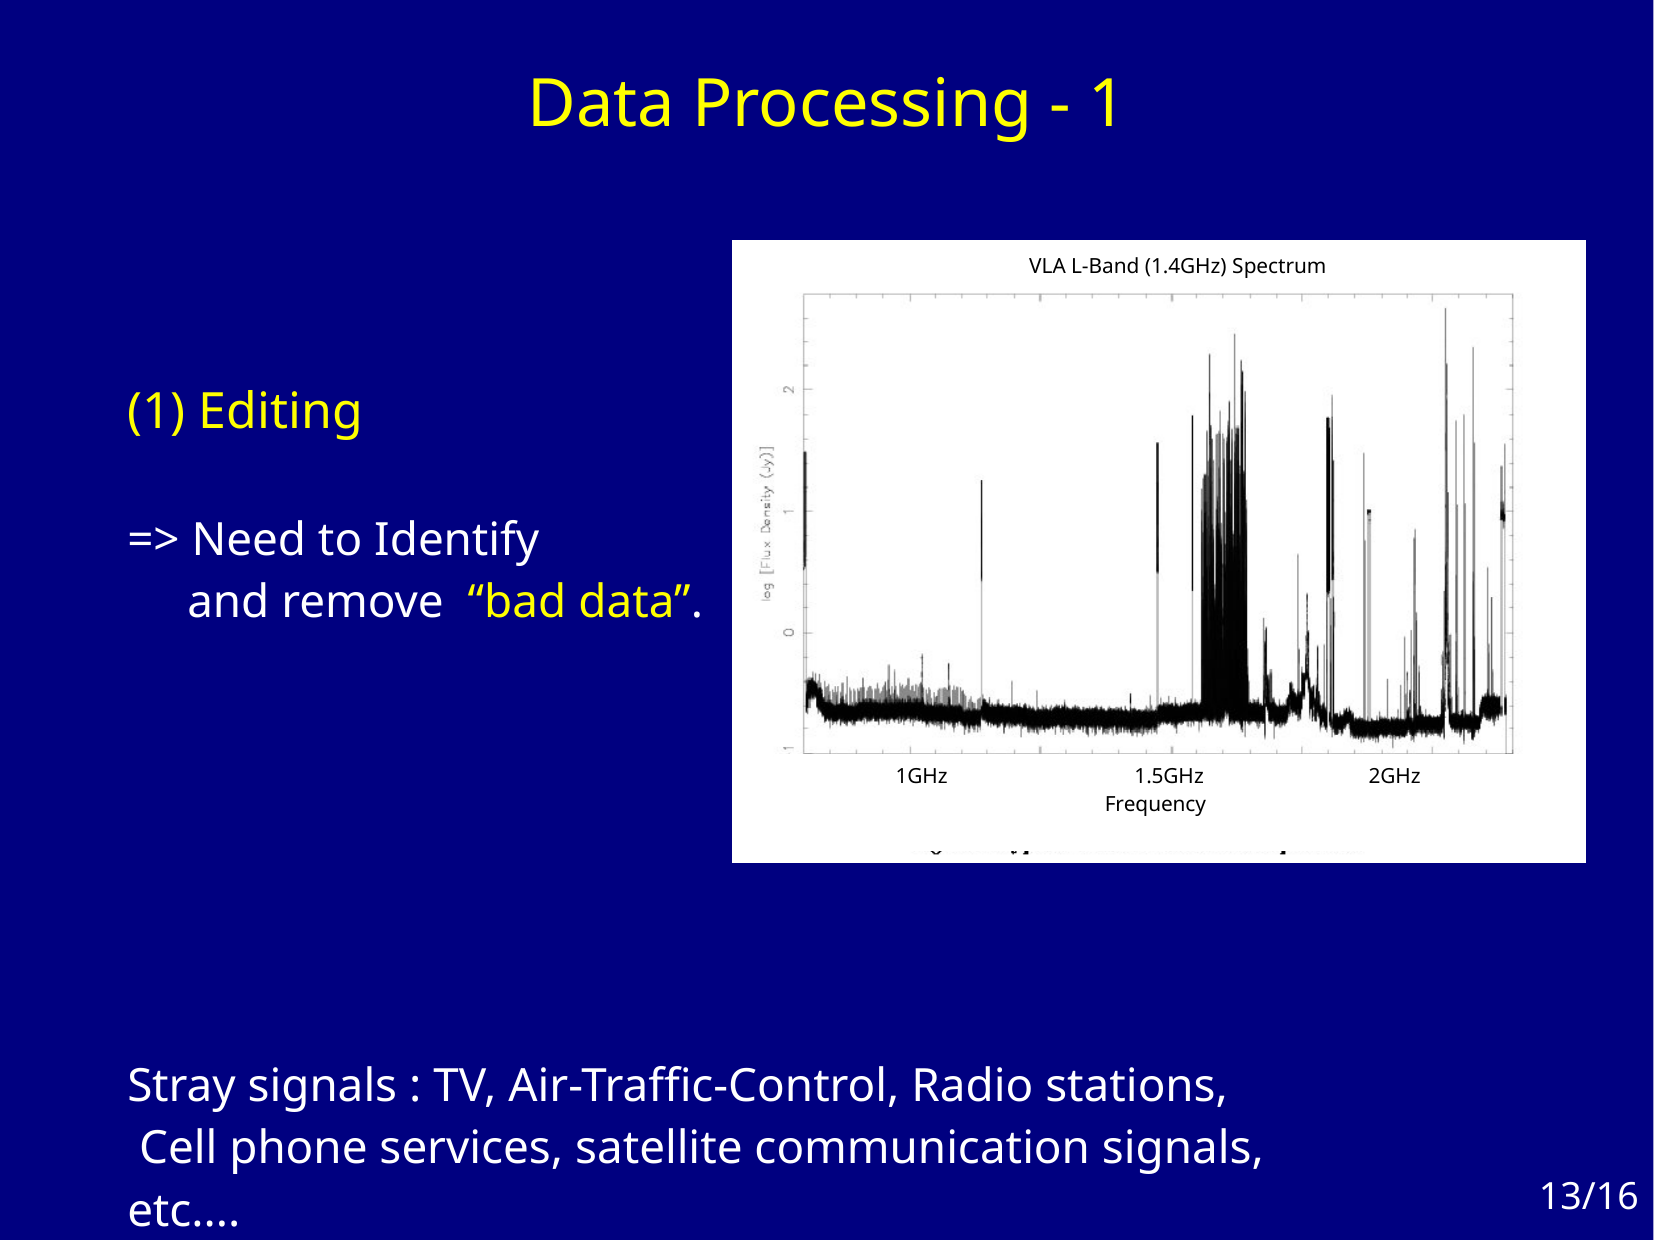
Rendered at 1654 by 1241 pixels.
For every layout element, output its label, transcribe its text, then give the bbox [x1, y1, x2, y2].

text_box VLA L-Band (1.4GHz) Spectrum [793, 243, 1563, 293]
text_box (1) Editing => Need to Identify and remove “bad data”. Stray signals : TV, Air-Traffic-Control, Radio stations, Cell phone services, satellite communication signals, etc.... [112, 367, 1402, 1126]
text_box 1GHz 1.5GHz 2GHz Frequency [773, 754, 1543, 851]
title Data Processing - 1 [121, 43, 1534, 158]
picture [732, 240, 1586, 863]
